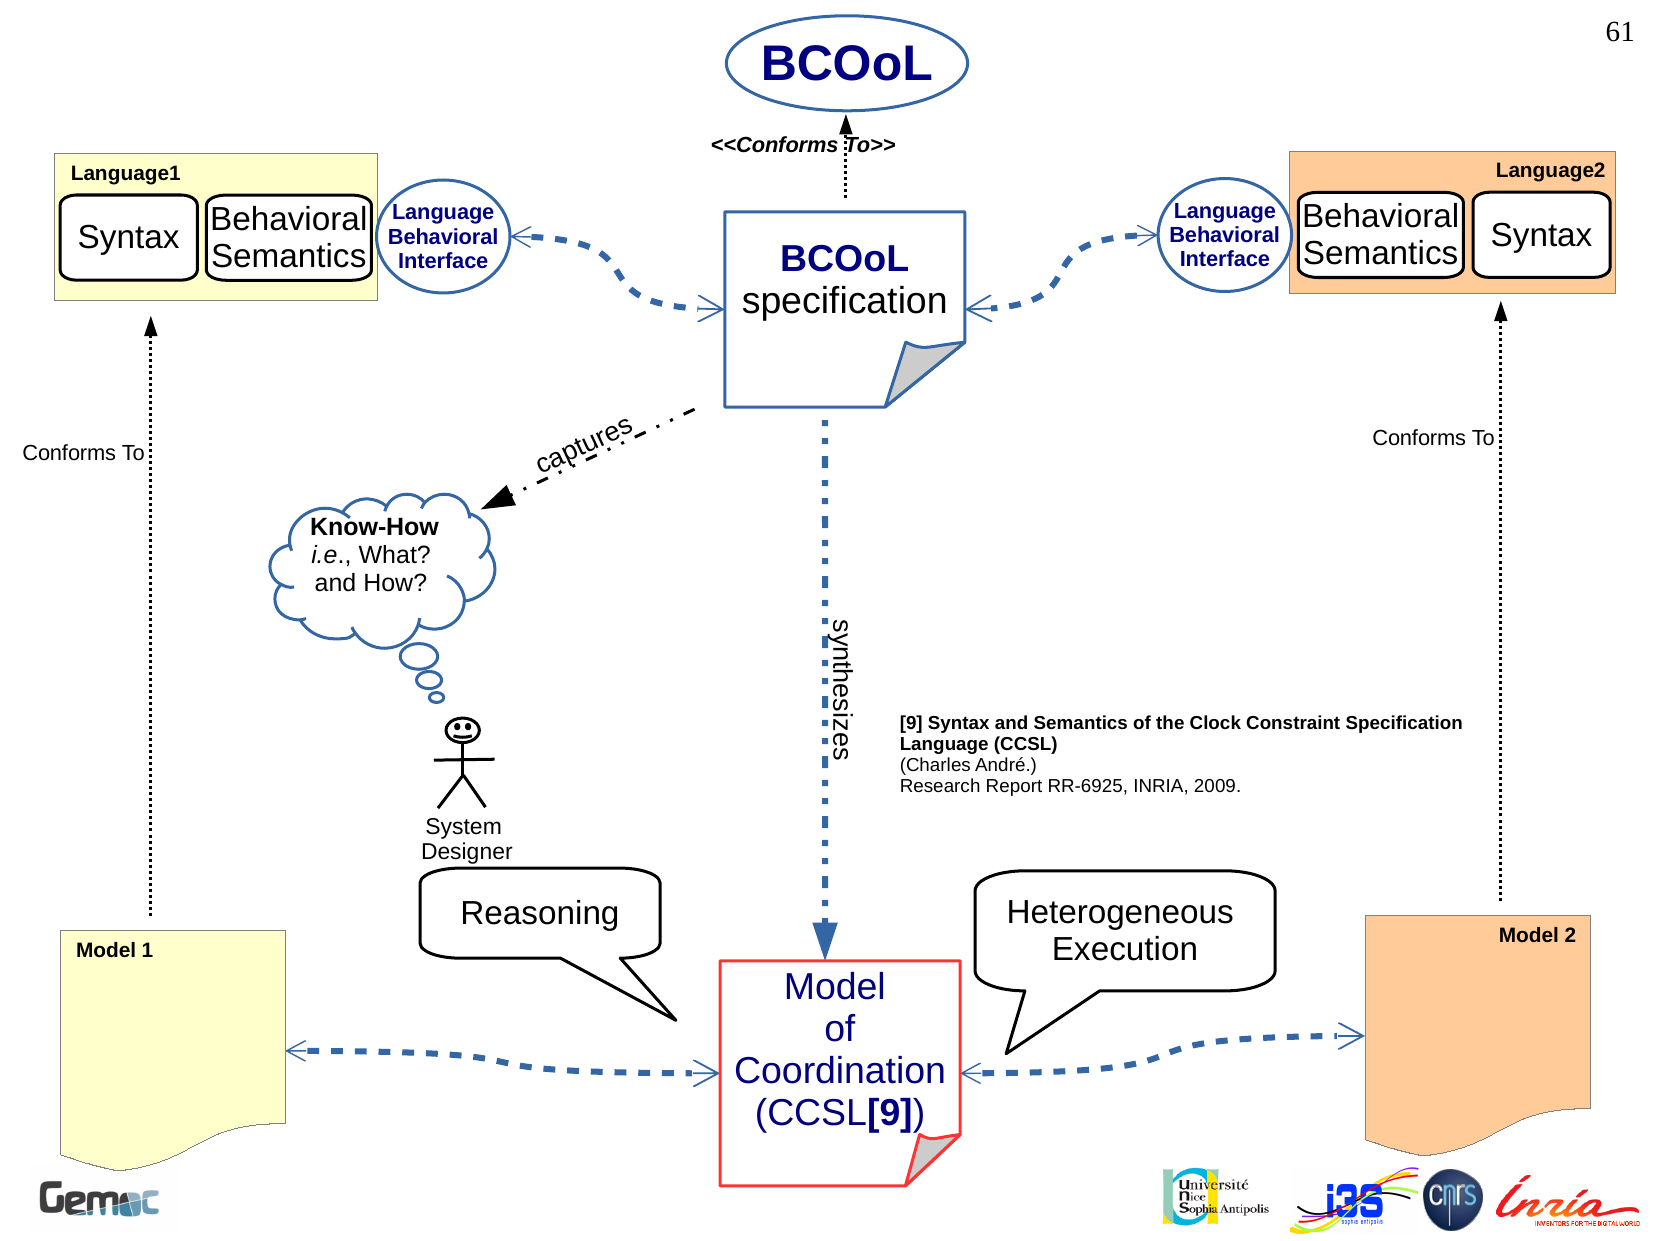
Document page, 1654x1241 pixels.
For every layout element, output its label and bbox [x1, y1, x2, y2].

text_box [1357, 418, 1576, 583]
text_box [429, 692, 444, 703]
text_box [975, 870, 1276, 1054]
text_box [1158, 151, 1634, 294]
text_box [445, 718, 480, 743]
text_box [54, 153, 510, 301]
text_box [726, 15, 968, 111]
picture [1137, 1150, 1647, 1241]
text_box [416, 671, 442, 689]
text_box [365, 778, 676, 1021]
text_box [720, 960, 961, 1186]
text_box [7, 433, 226, 598]
text_box [695, 125, 1024, 408]
text_box [1365, 915, 1621, 1156]
text_box [885, 705, 1483, 846]
text_box [400, 643, 438, 670]
text_box [60, 930, 286, 1171]
text_box [269, 494, 495, 649]
